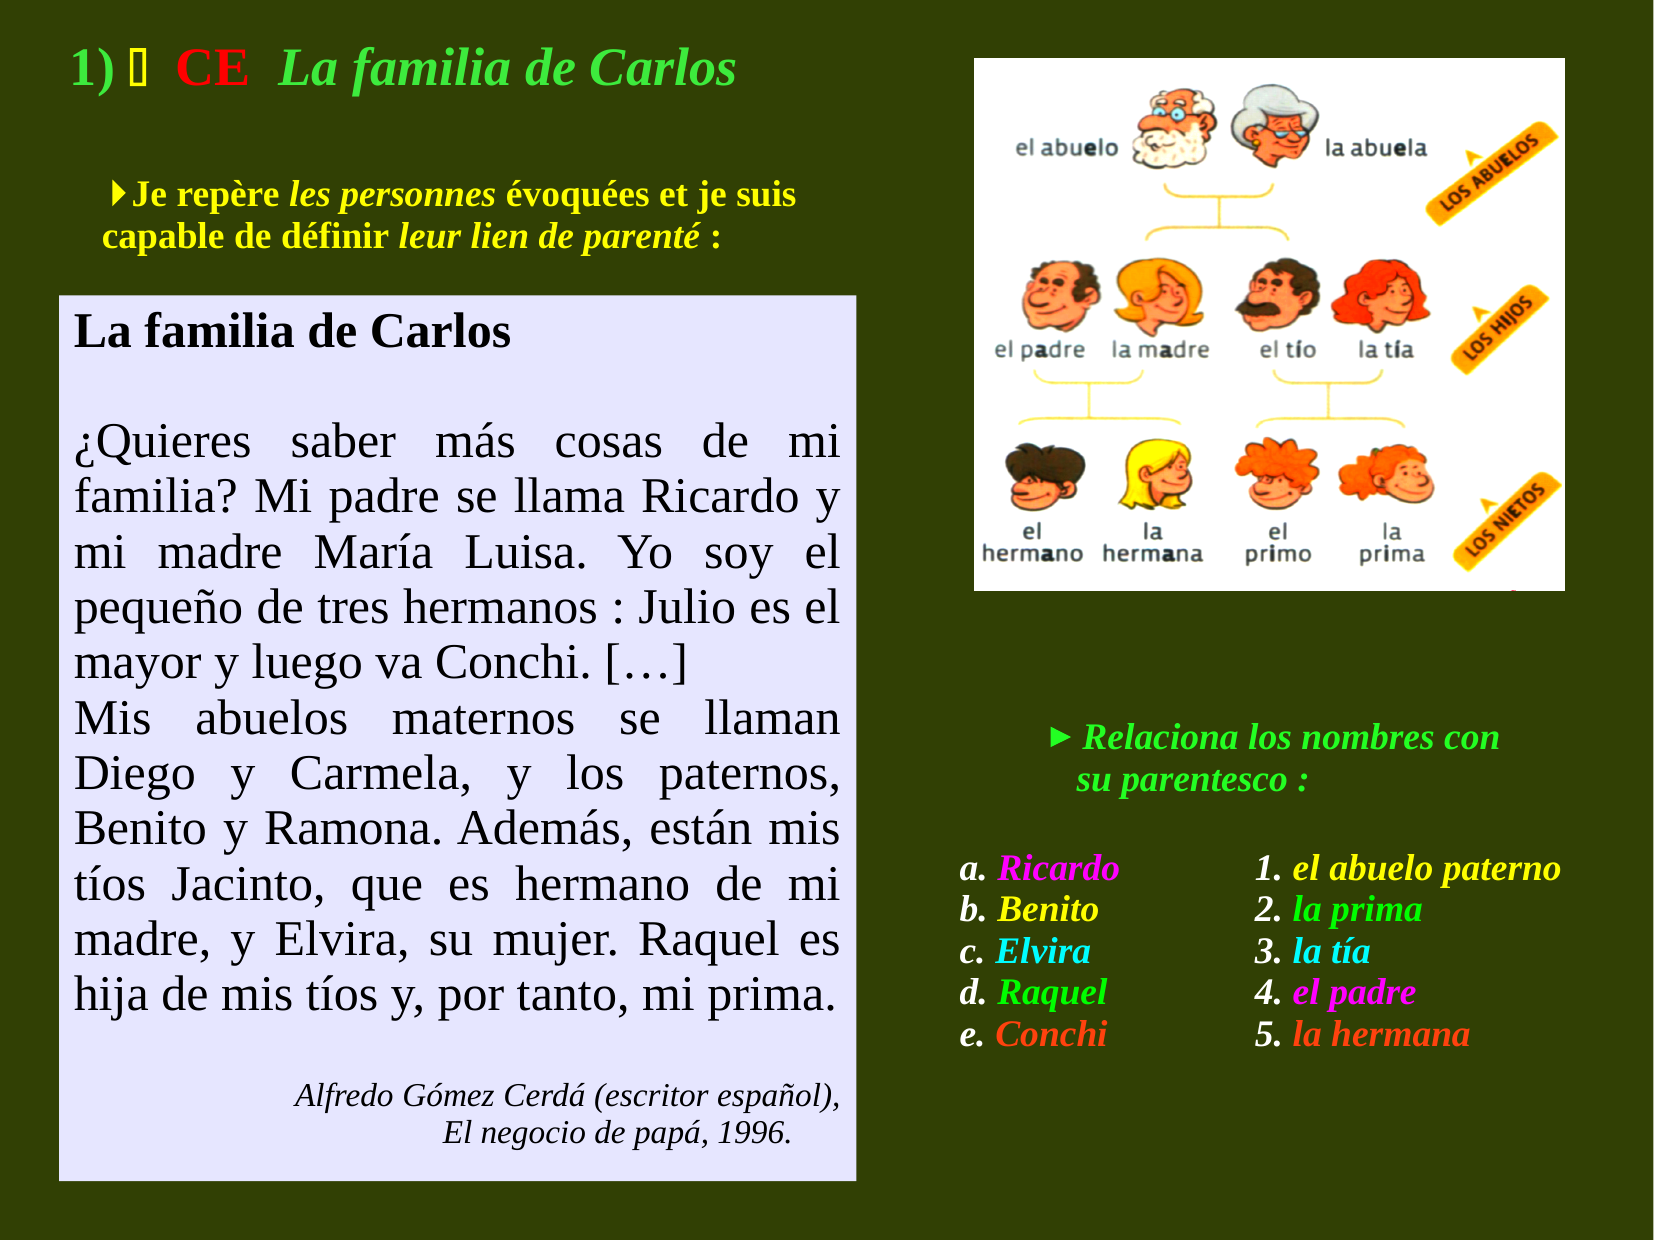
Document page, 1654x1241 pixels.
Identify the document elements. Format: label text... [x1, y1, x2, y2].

text_box  Relaciona los nombres con su parentesco : [1033, 708, 1536, 839]
text_box 1)  CE La familia de Carlos [55, 29, 827, 106]
text_box La familia de Carlos ¿Quieres saber más cosas de mi familia? Mi padre se llama Ricardo y mi madre María Luisa. Yo soy el pequeño de tres hermanos : Julio es el mayor y luego va Conchi. […] Mis abuelos maternos se llaman Diego y Carmela, y los paternos, Benito y Ramona. Además, están mis tíos Jacinto, que es hermano de mi madre, y Elvira, su mujer. Raquel es hija de mis tíos y, por tanto, mi prima. Alfredo Gómez Cerdá (escritor español), El negocio de papá, 1996. [59, 295, 857, 1182]
picture [974, 58, 1565, 591]
text_box a. Ricardo 1. el abuelo paterno b. Benito 2. la prima c. Elvira 3. la tía d. Raquel 4. el padre e. Conchi 5. la hermana [944, 839, 1595, 1062]
text_box Je repère les personnes évoquées et je suis capable de définir leur lien de parenté : [87, 165, 857, 264]
